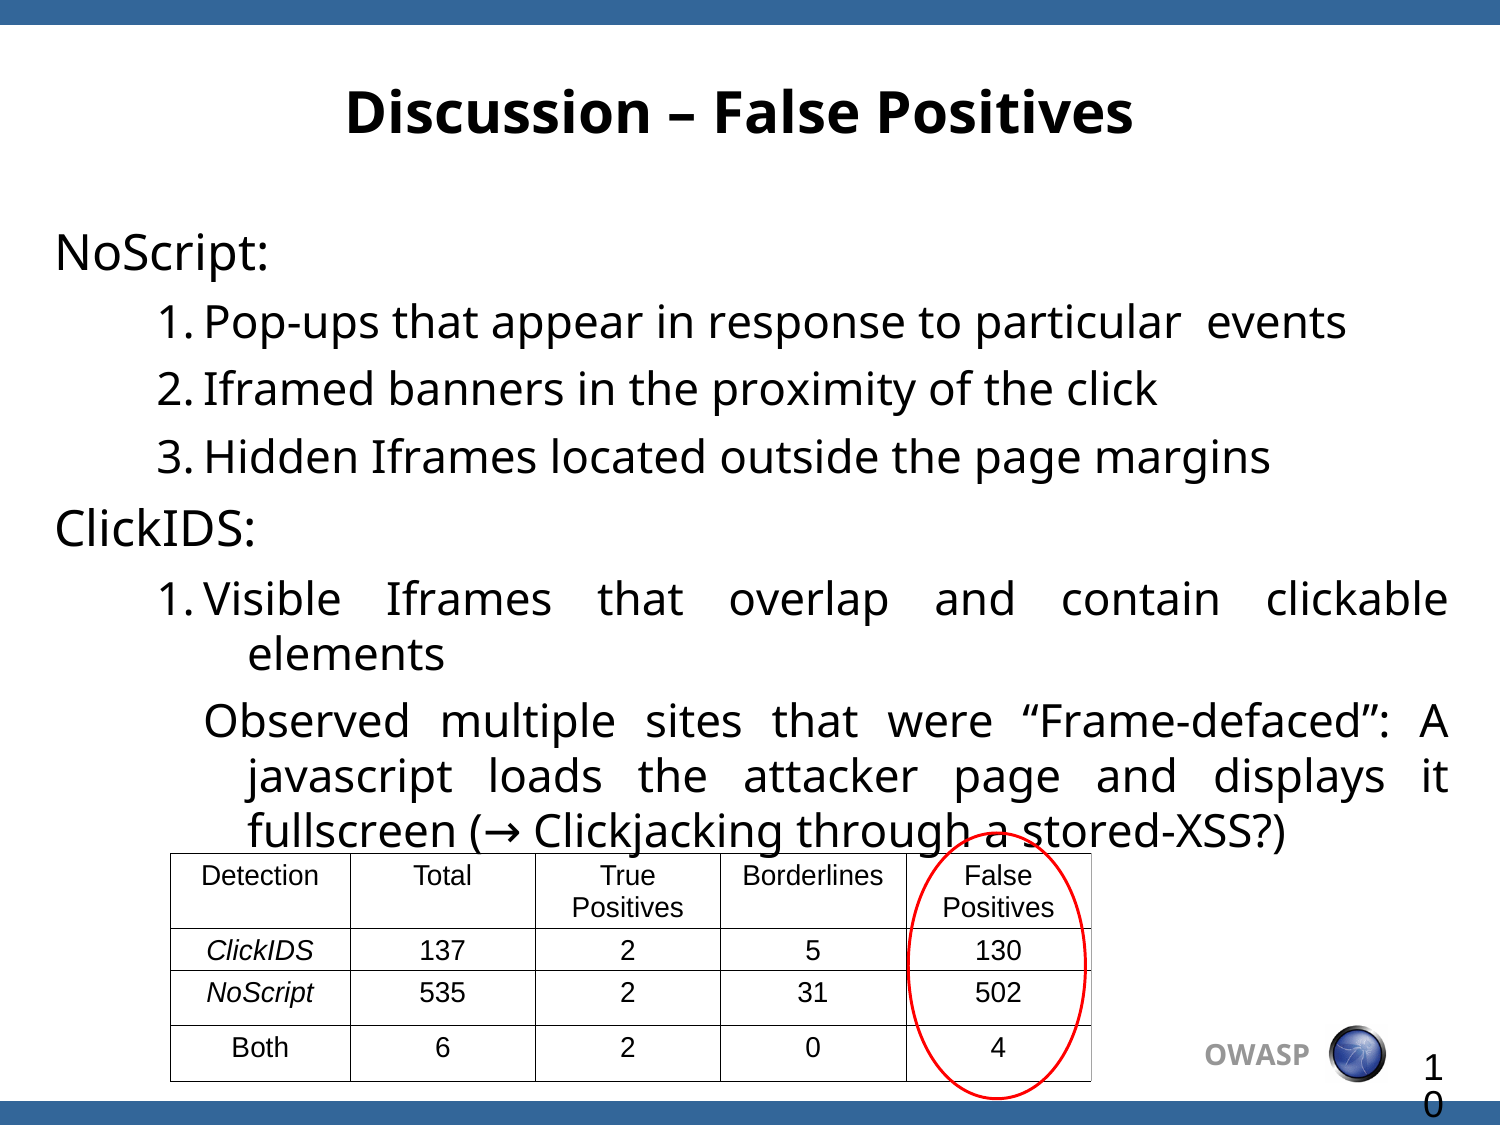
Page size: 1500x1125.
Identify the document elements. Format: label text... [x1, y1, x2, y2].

picture [1325, 1024, 1388, 1083]
picture [910, 853, 1083, 1082]
picture [170, 853, 949, 1082]
list NoScript: Pop-ups that appear in response to particular events Iframed banners in the proximity of the click Hidden Iframes located outside the page margins ClickIDS: Visible Iframes that overlap and contain clickable elements Observed multiple sites that were “Frame-defaced”: A javascript loads the attacker page and displays it fullscreen (→ Clickjacking through a stored-XSS?) [39, 212, 1465, 986]
title Discussion – False Positives [75, 24, 1425, 196]
picture [1045, 853, 1092, 1082]
